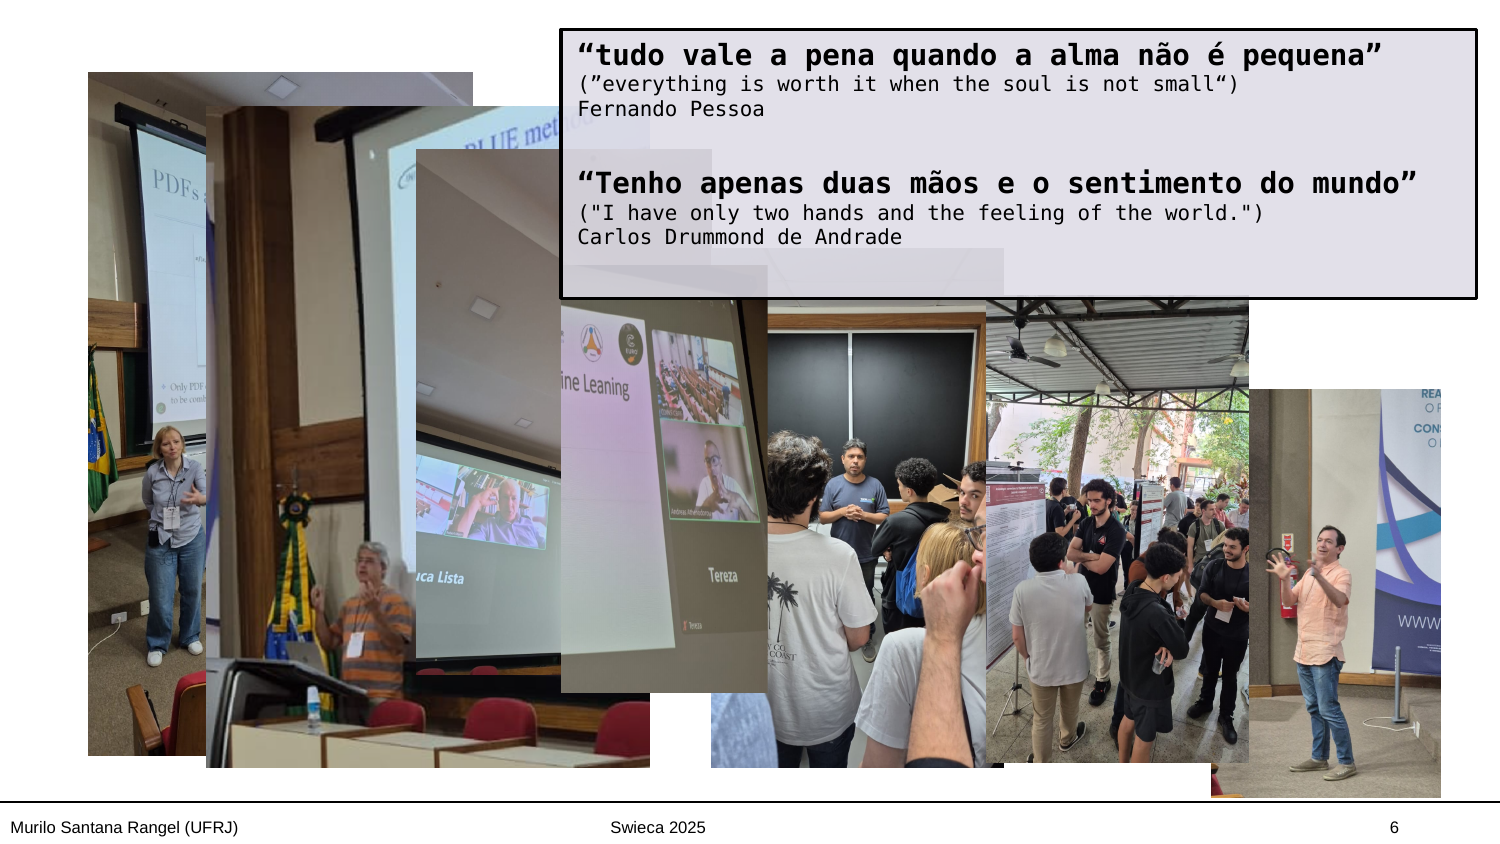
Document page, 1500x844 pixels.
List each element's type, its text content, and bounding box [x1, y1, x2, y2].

picture [88, 72, 1441, 798]
text_box “tudo vale a pena quando a alma não é pequena” (”everything is worth it when the soul is not small“) Fernando Pessoa “Tenho apenas duas mãos e o sentimento do mundo” ("I have only two hands and the feeling of the world.") Carlos Drummond de Andrade [561, 29, 1477, 299]
